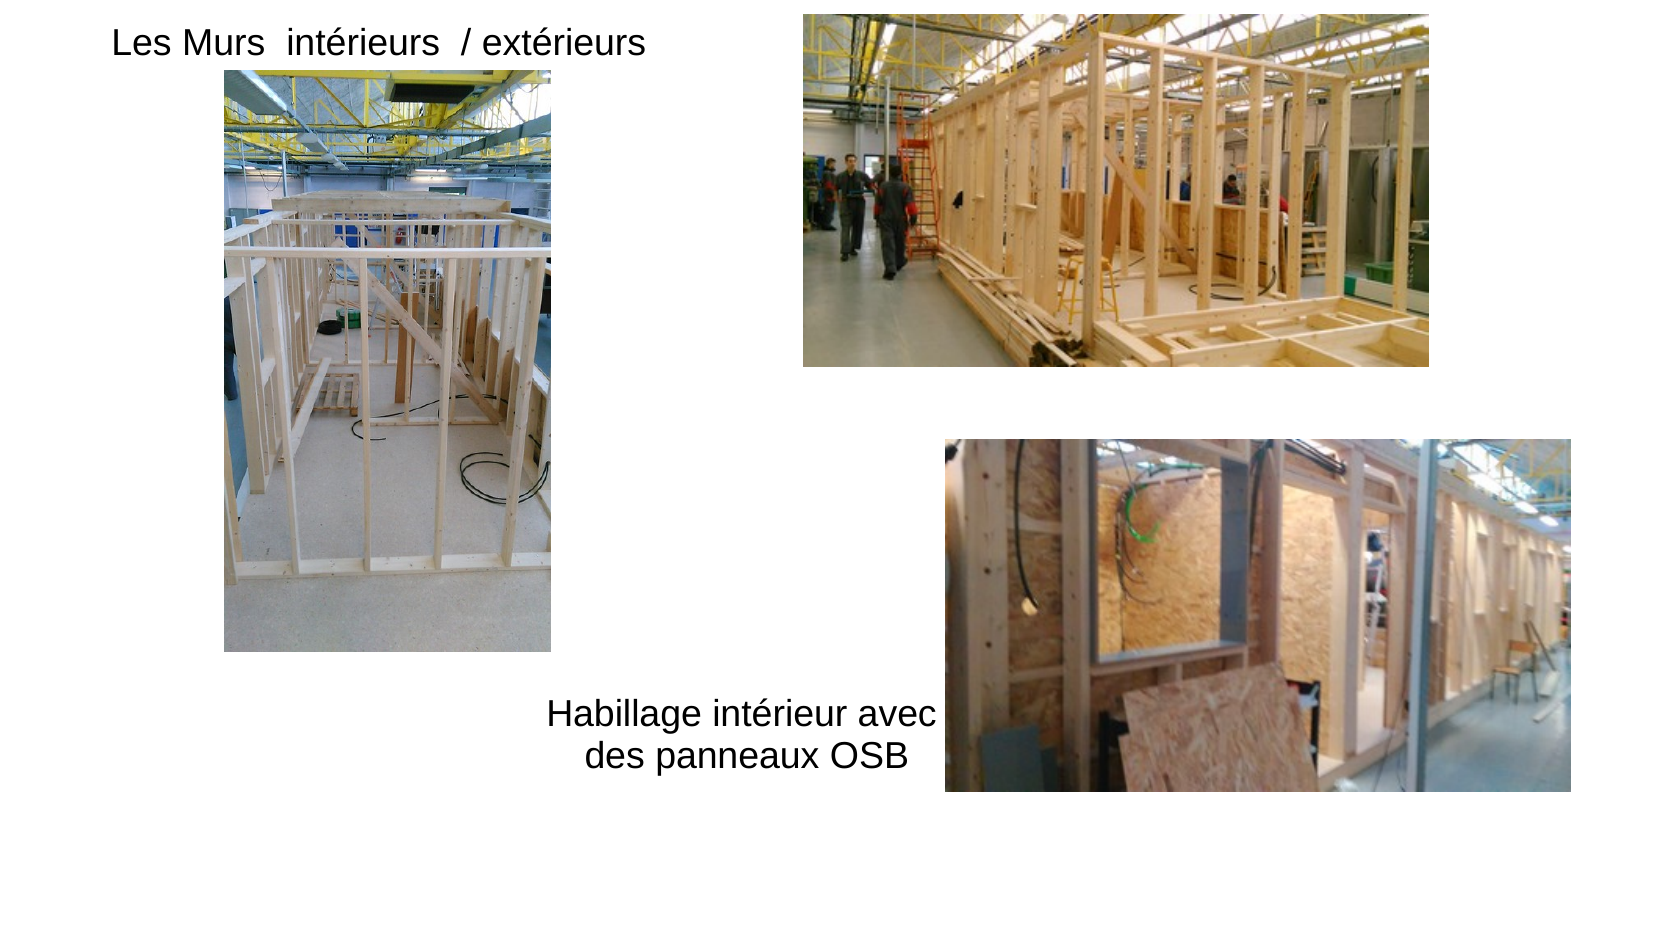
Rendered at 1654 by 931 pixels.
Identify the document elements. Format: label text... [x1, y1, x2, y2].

picture [224, 71, 551, 652]
text_box Habillage intérieur avec des panneaux OSB [531, 685, 952, 784]
text_box Les Murs intérieurs / extérieurs [96, 14, 662, 71]
picture [945, 439, 1571, 792]
picture [803, 14, 1429, 367]
